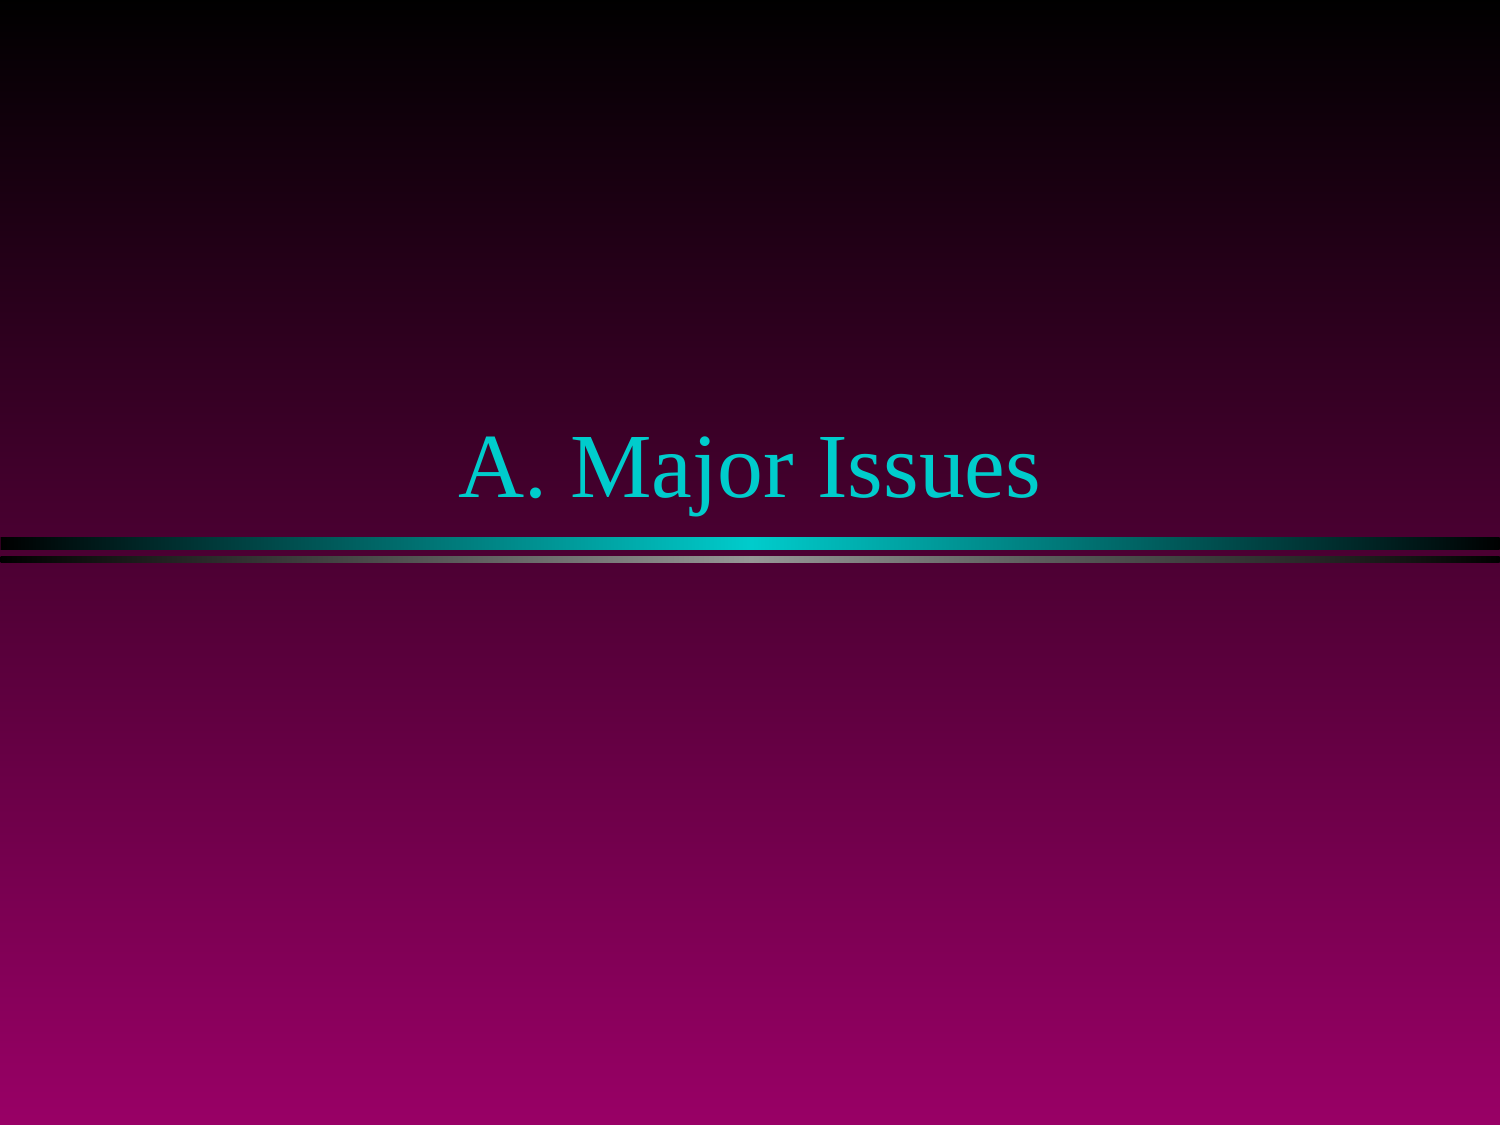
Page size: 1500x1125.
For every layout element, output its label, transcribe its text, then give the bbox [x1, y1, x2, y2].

title A. Major Issues [112, 337, 1388, 525]
